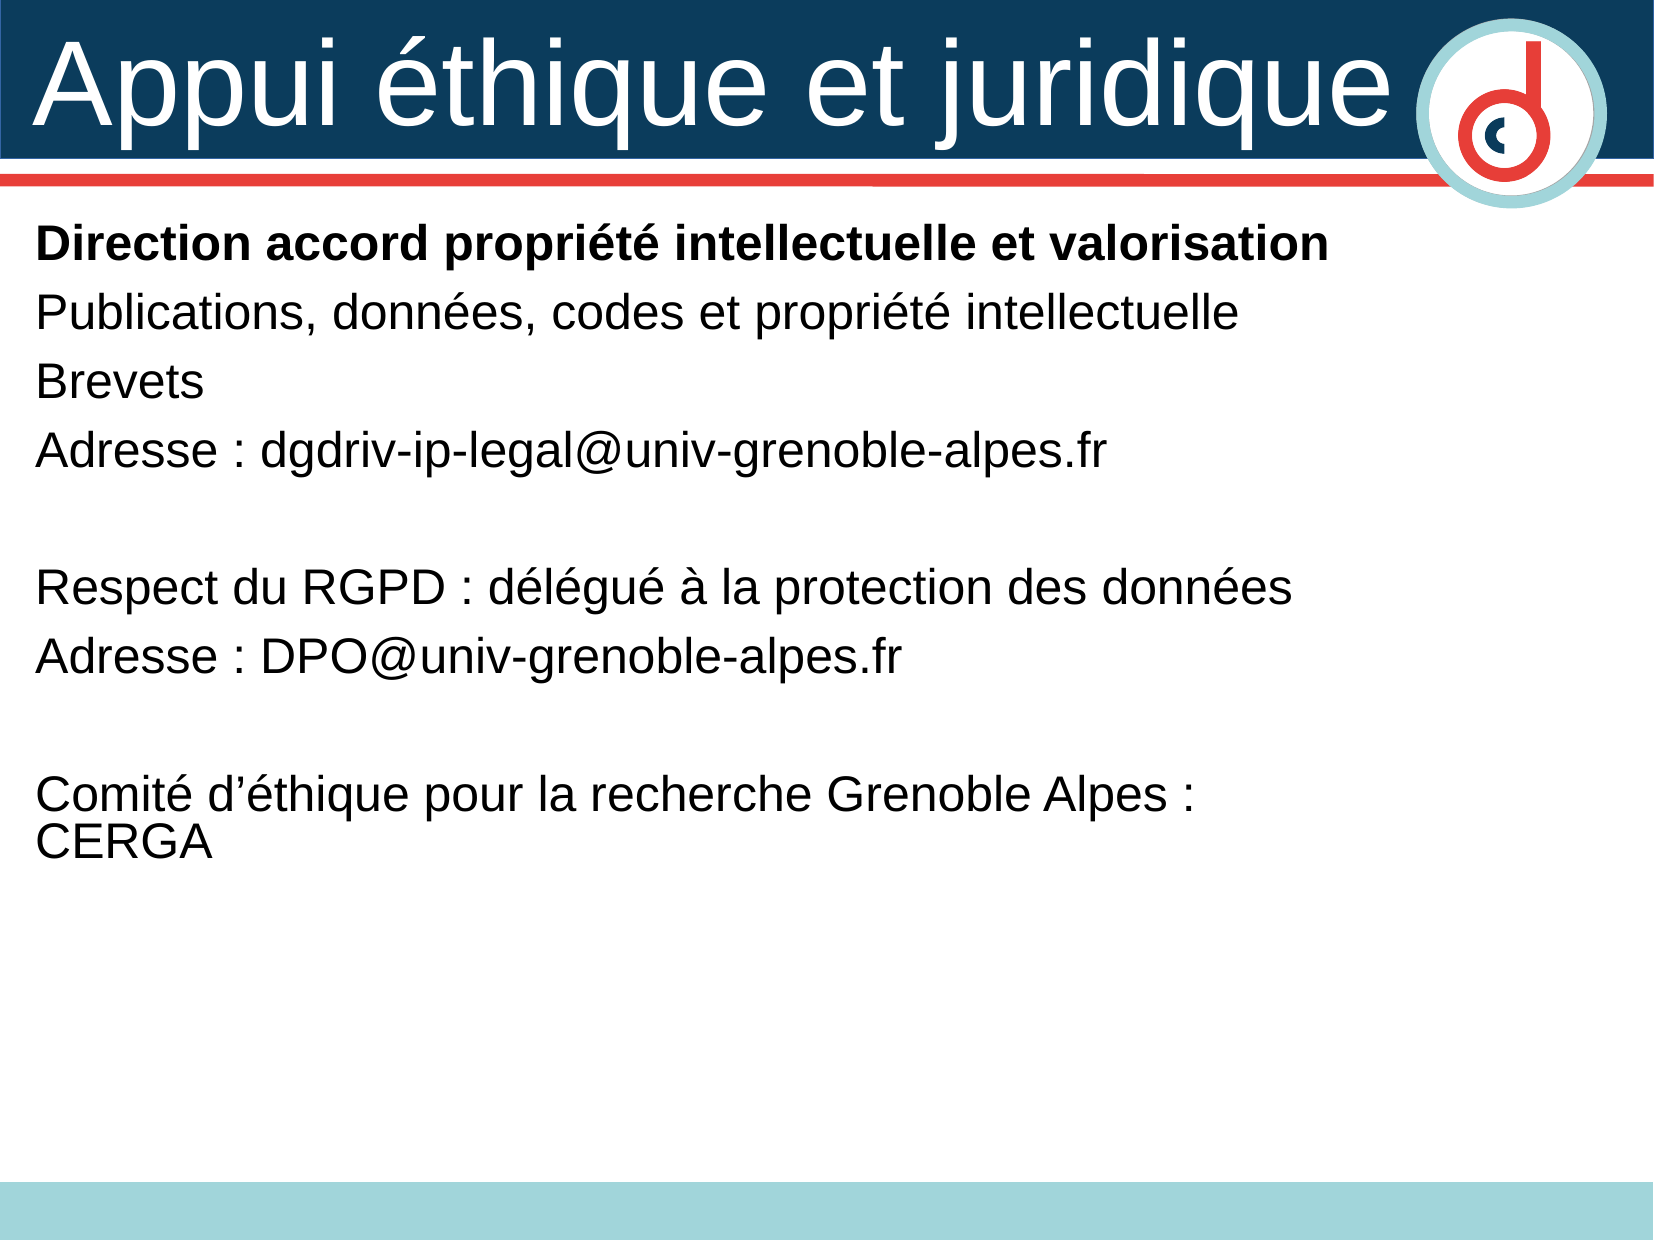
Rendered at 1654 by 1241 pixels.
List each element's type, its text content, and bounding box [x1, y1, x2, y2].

title Appui éthique et juridique [17, 11, 1412, 159]
list Direction accord propriété intellectuelle et valorisation Publications, données, codes et propriété intellectuelle Brevets Adresse : dgdriv-ip-legal@univ-grenoble-alpes.fr Respect du RGPD : délégué à la protection des données Adresse : DPO@univ-grenoble-alpes.fr Comité d’éthique pour la recherche Grenoble Alpes : CERGA [20, 214, 1615, 893]
